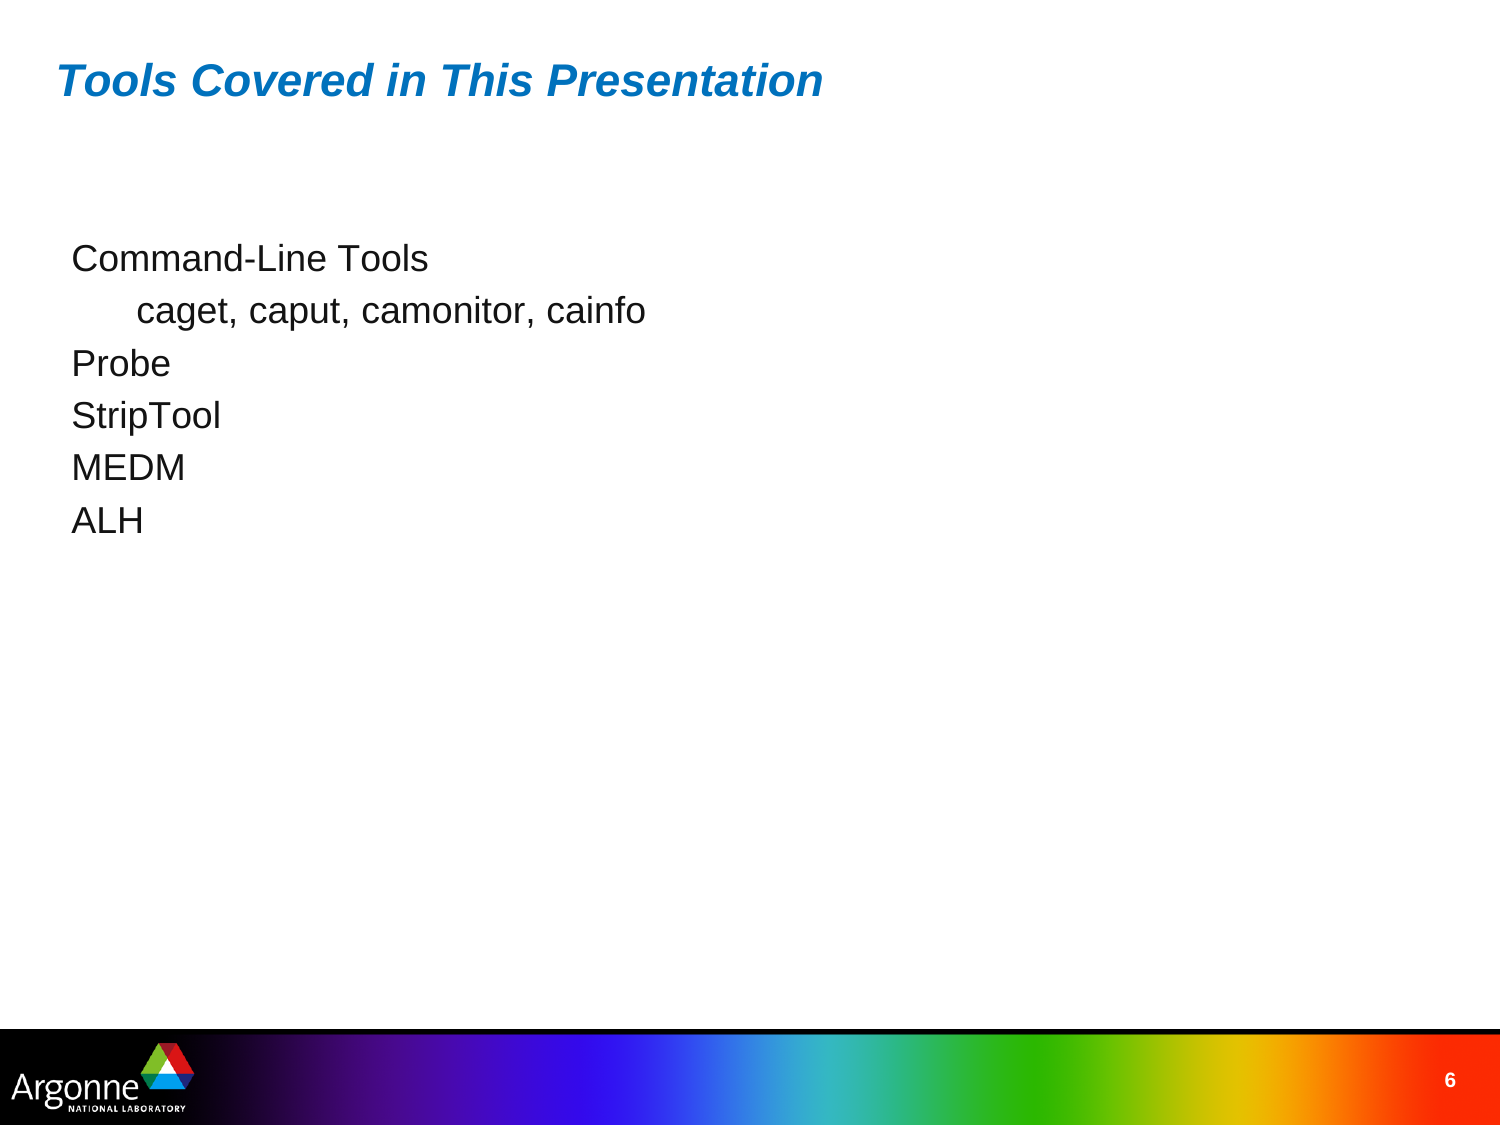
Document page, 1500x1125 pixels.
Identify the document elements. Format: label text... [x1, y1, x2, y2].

list Command-Line Tools caget, caput, camonitor, cainfo Probe StripTool MEDM ALH [56, 229, 1359, 741]
title Tools Covered in This Presentation [55, 48, 1361, 118]
picture [0, 1029, 1500, 1125]
